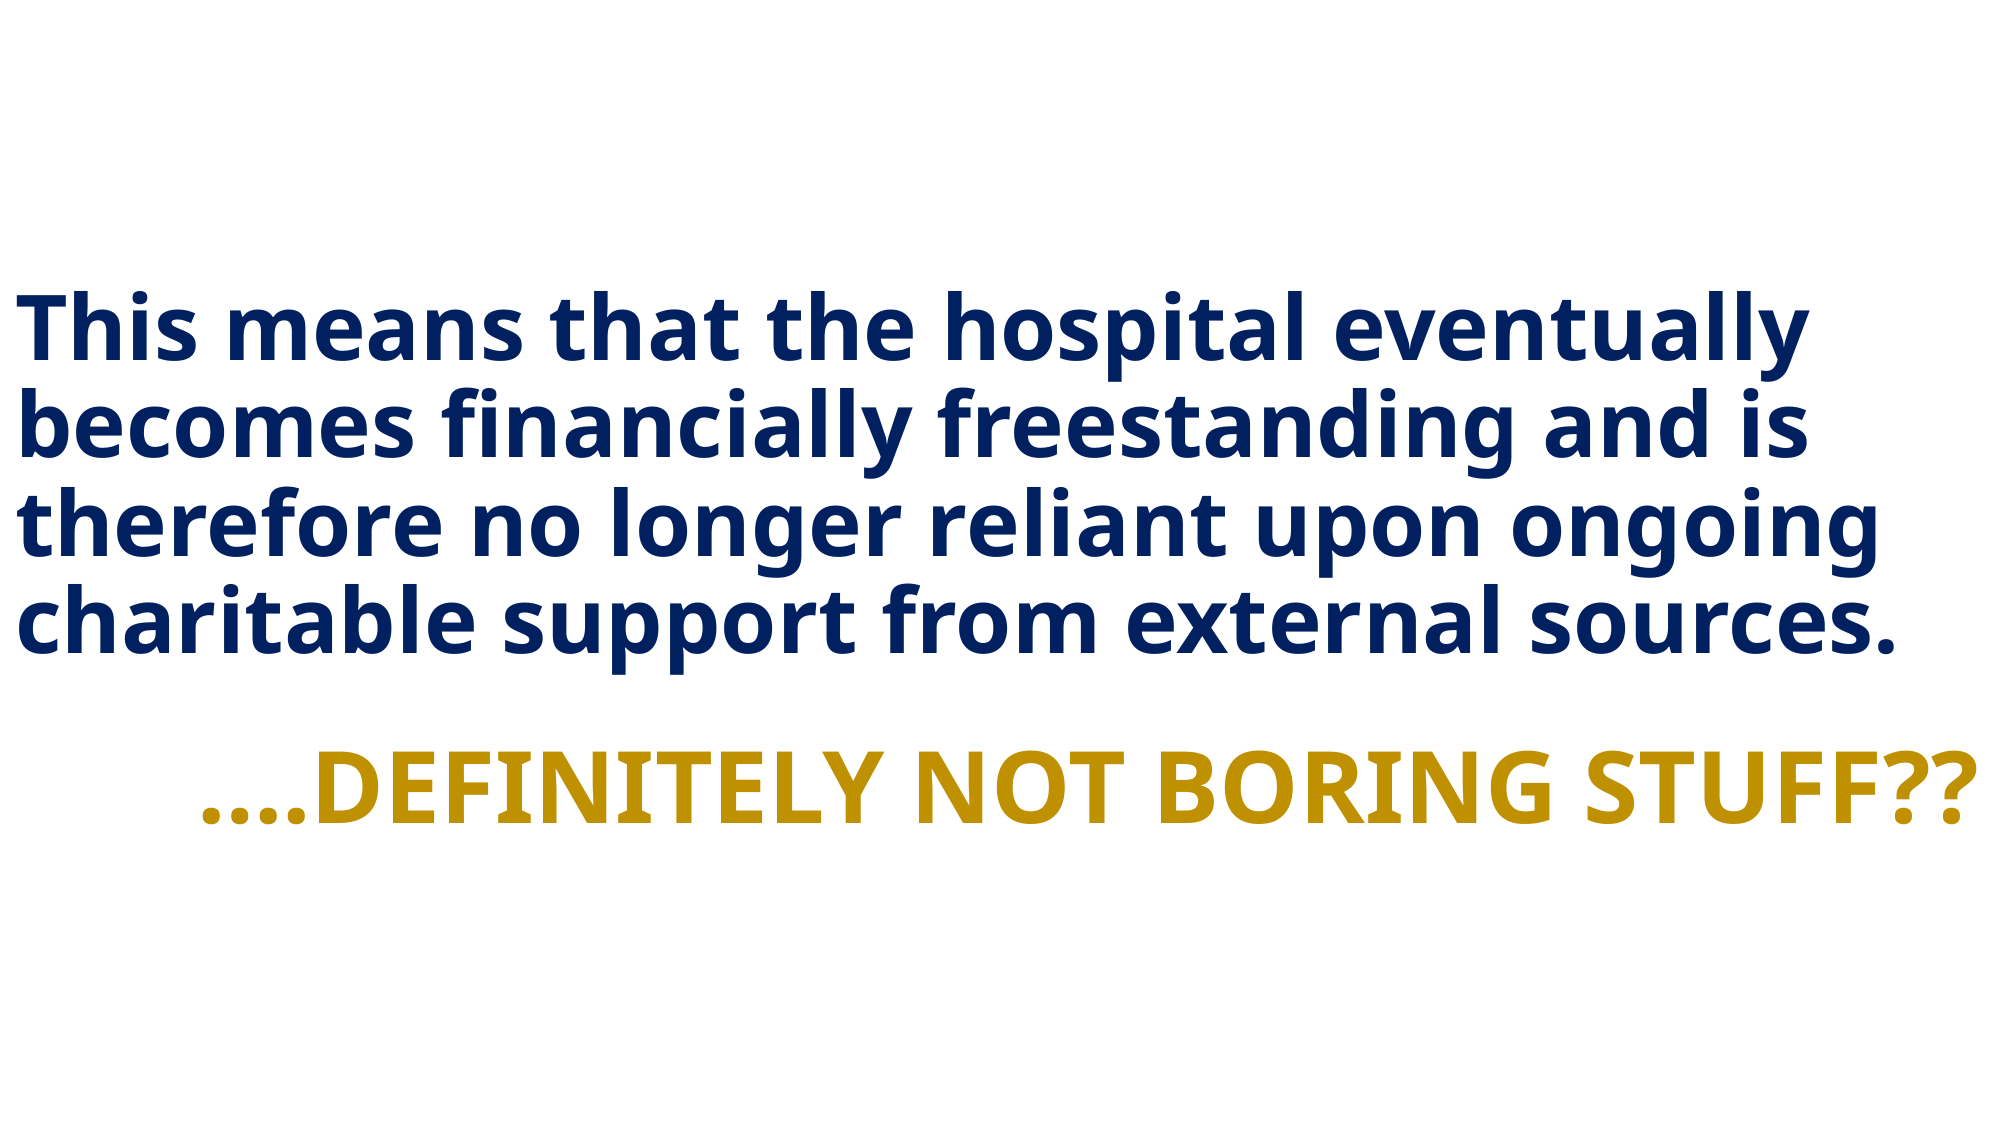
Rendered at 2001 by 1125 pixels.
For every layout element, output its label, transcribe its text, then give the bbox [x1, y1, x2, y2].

title This means that the hospital eventually becomes financially freestanding and is therefore no longer reliant upon ongoing charitable support from external sources. ….DEFINITELY NOT BORING STUFF?? [0, 127, 2000, 990]
